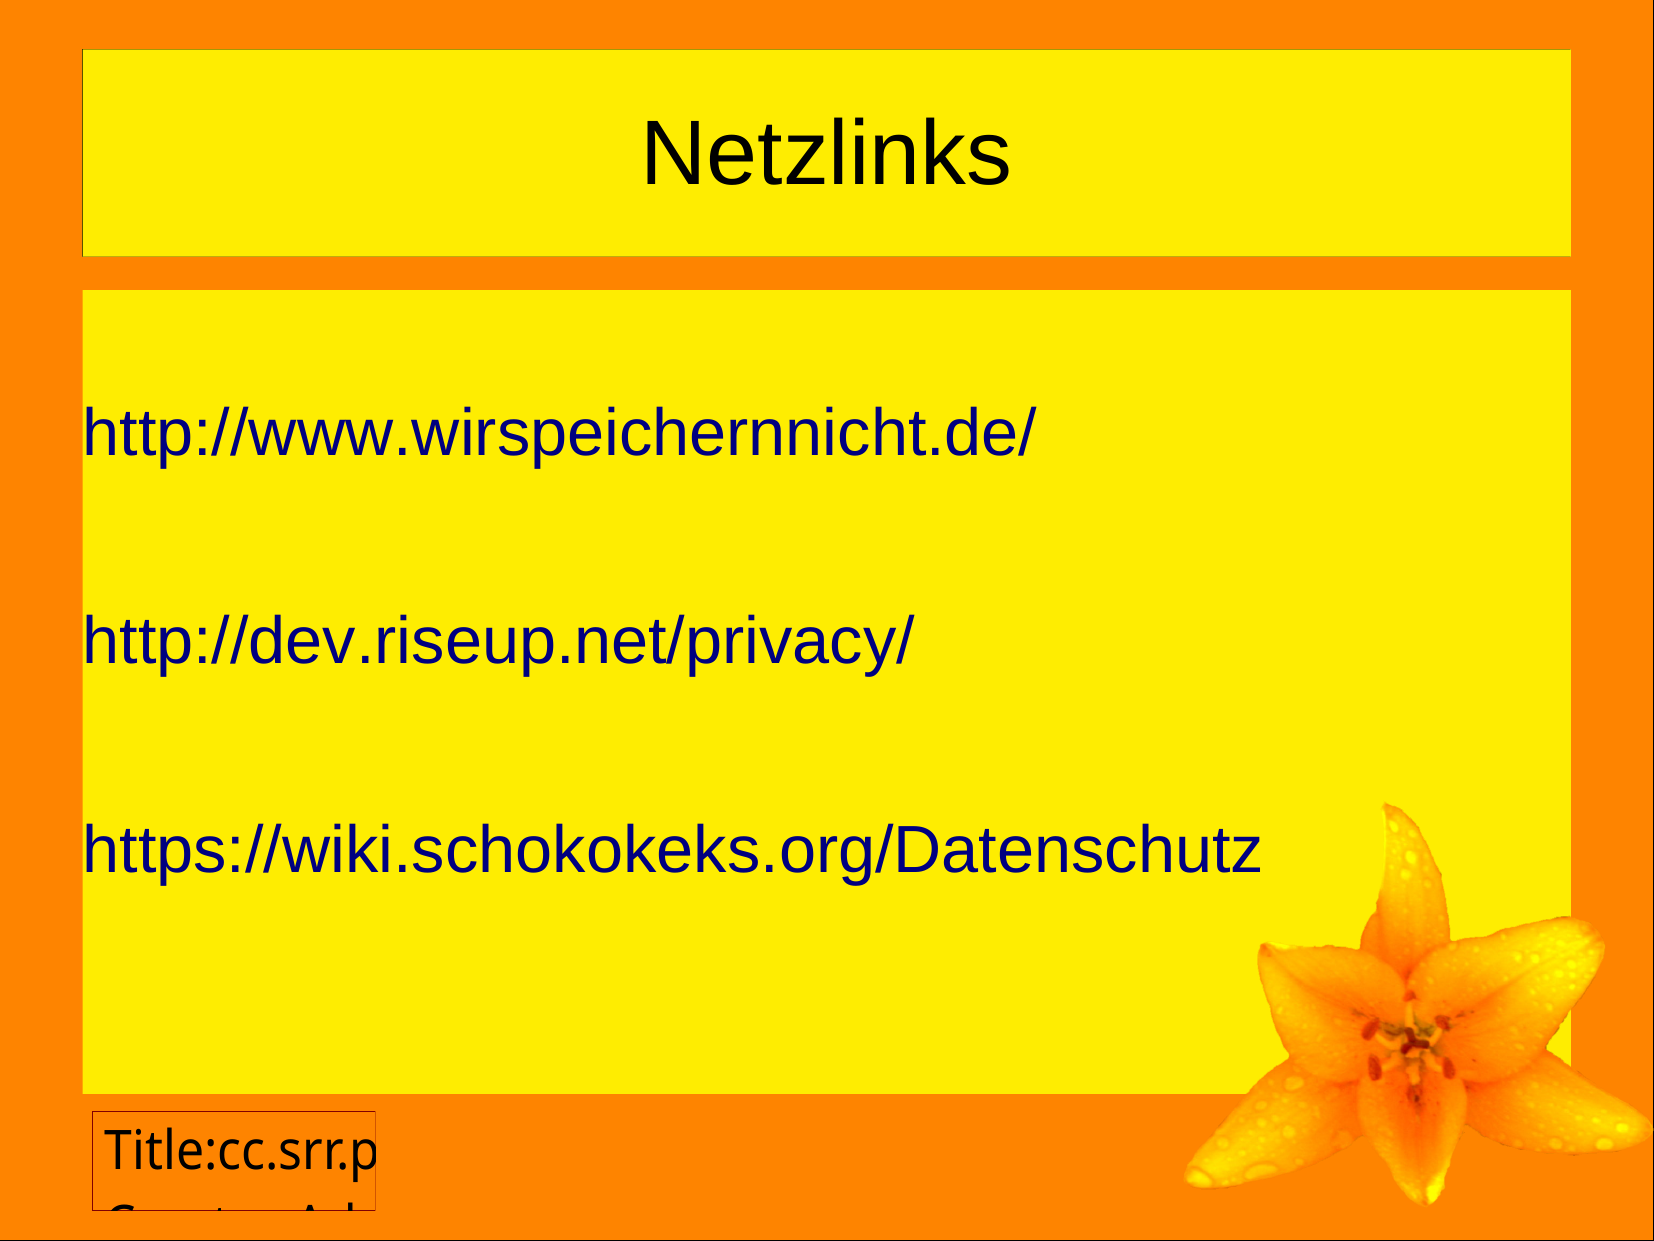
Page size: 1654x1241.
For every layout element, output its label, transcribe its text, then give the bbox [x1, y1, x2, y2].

picture [1181, 767, 1654, 1241]
text_box [0, 0, 1654, 1241]
list http://www.wirspeichernnicht.de/ http://dev.riseup.net/privacy/ https://wiki.schokokeks.org/Datenschutz [82, 290, 1571, 1094]
picture [88, 1108, 376, 1211]
title Netzlinks [82, 49, 1571, 257]
